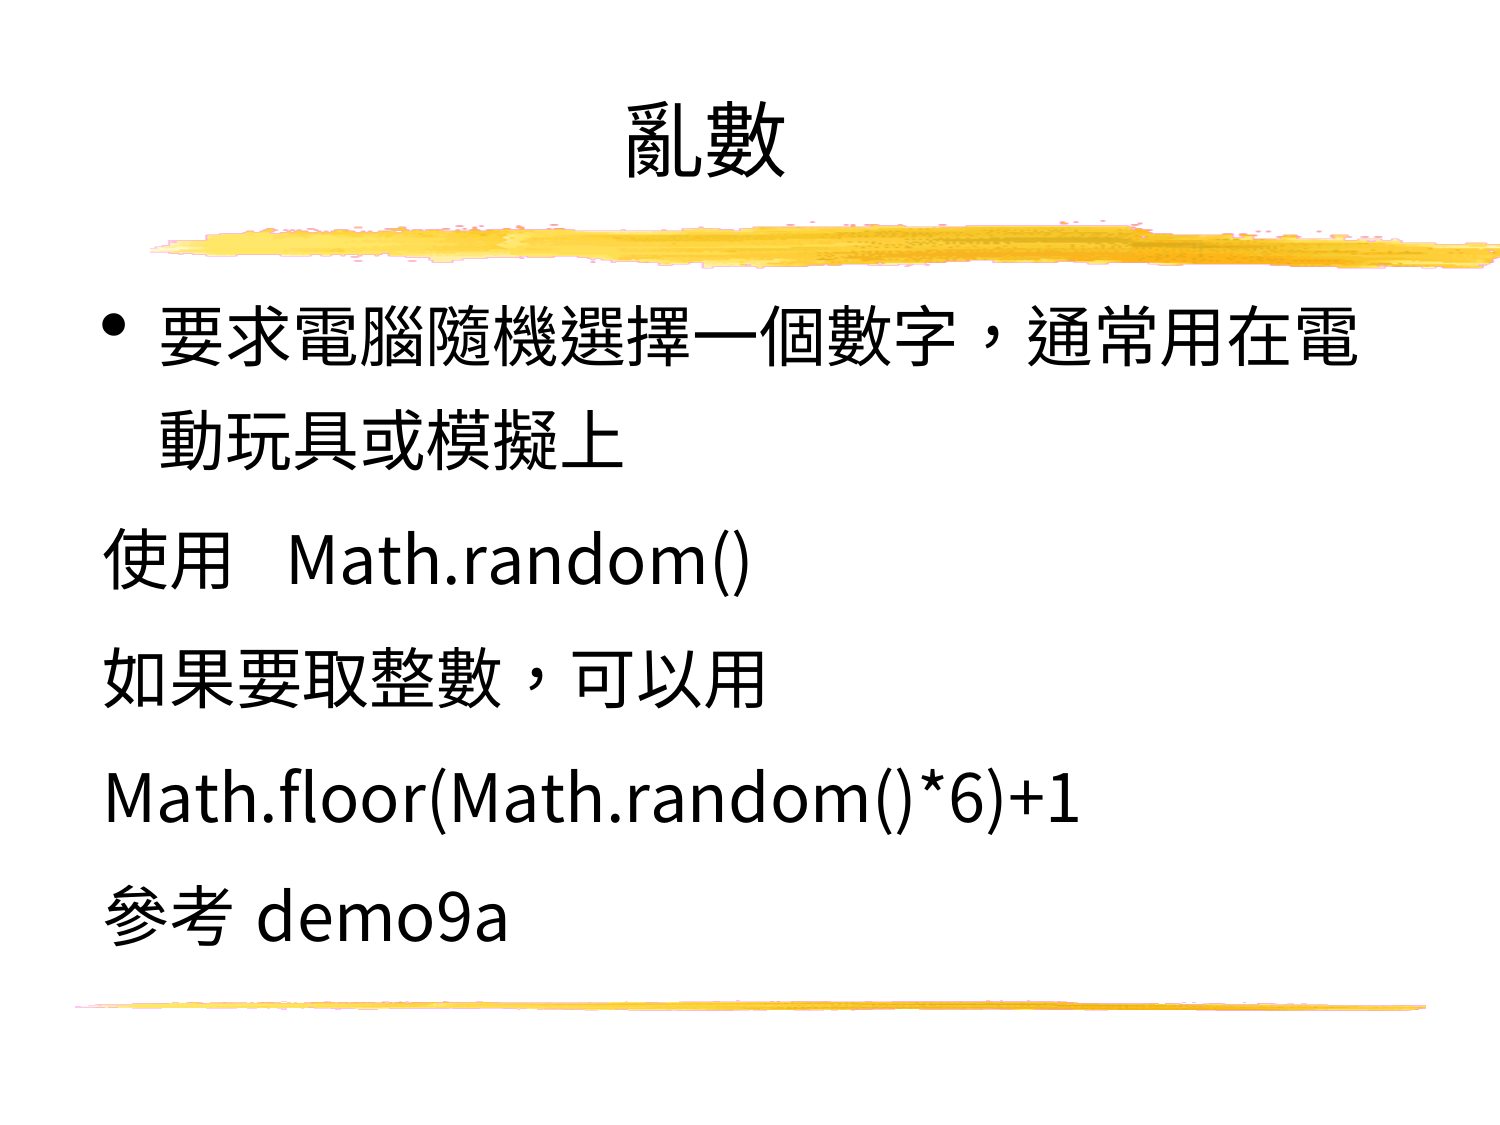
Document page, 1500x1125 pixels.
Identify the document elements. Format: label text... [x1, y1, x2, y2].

title 亂數 [66, 35, 1342, 226]
picture [75, 999, 1426, 1013]
list 要求電腦隨機選擇一個數字，通常用在電動玩具或模擬上 使用 Math.random() 如果要取整數，可以用 Math.floor(Math.random()*6)+1 參考demo9a [102, 276, 1378, 952]
picture [150, 215, 1500, 279]
